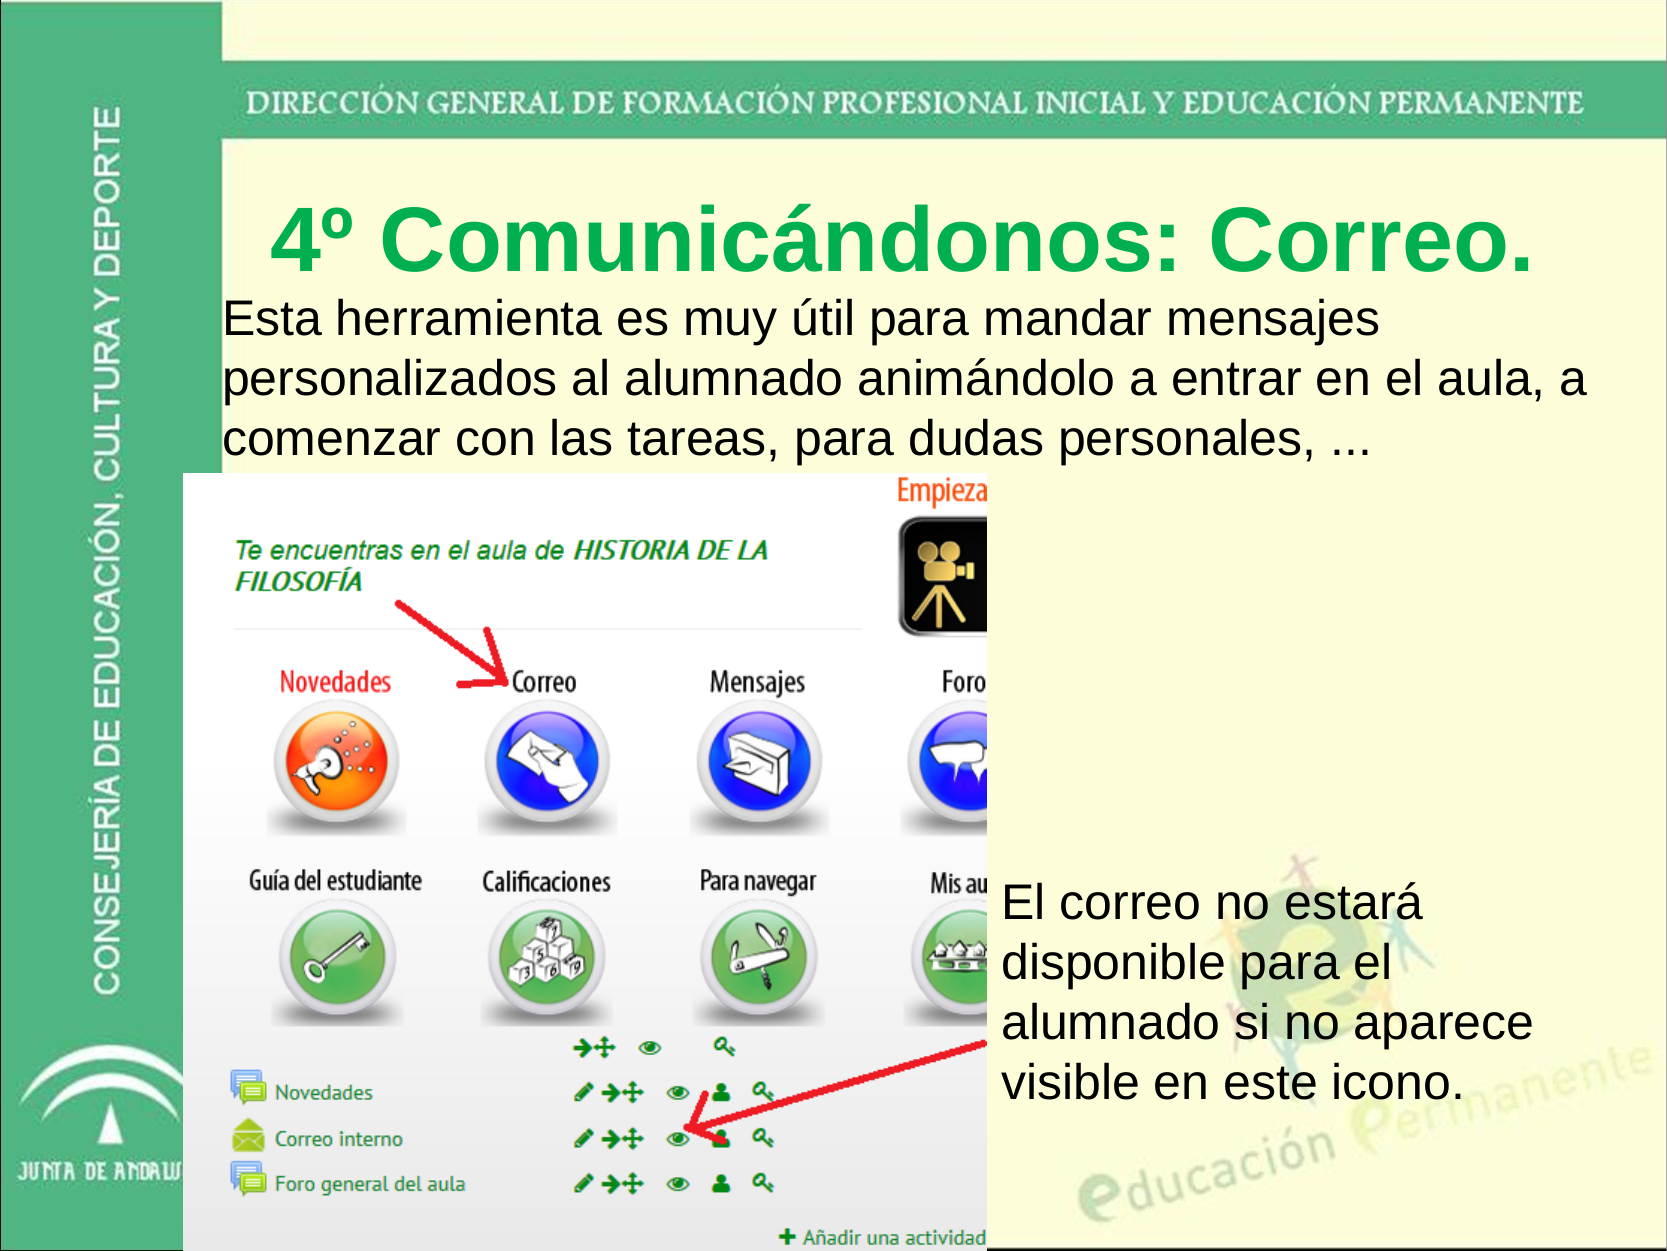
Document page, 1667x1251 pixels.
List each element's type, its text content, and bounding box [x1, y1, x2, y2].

list Esta herramienta es muy útil para mandar mensajes personalizados al alumnado animándolo a entrar en el aula, a comenzar con las tareas, para dudas personales, ... [206, 270, 1623, 1192]
title 4º Comunicándonos: Correo. [195, 117, 1612, 353]
picture [0, 0, 1667, 1251]
text_box El correo no estará disponible para el alumnado si no aparece visible en este icono. [987, 861, 1566, 1117]
